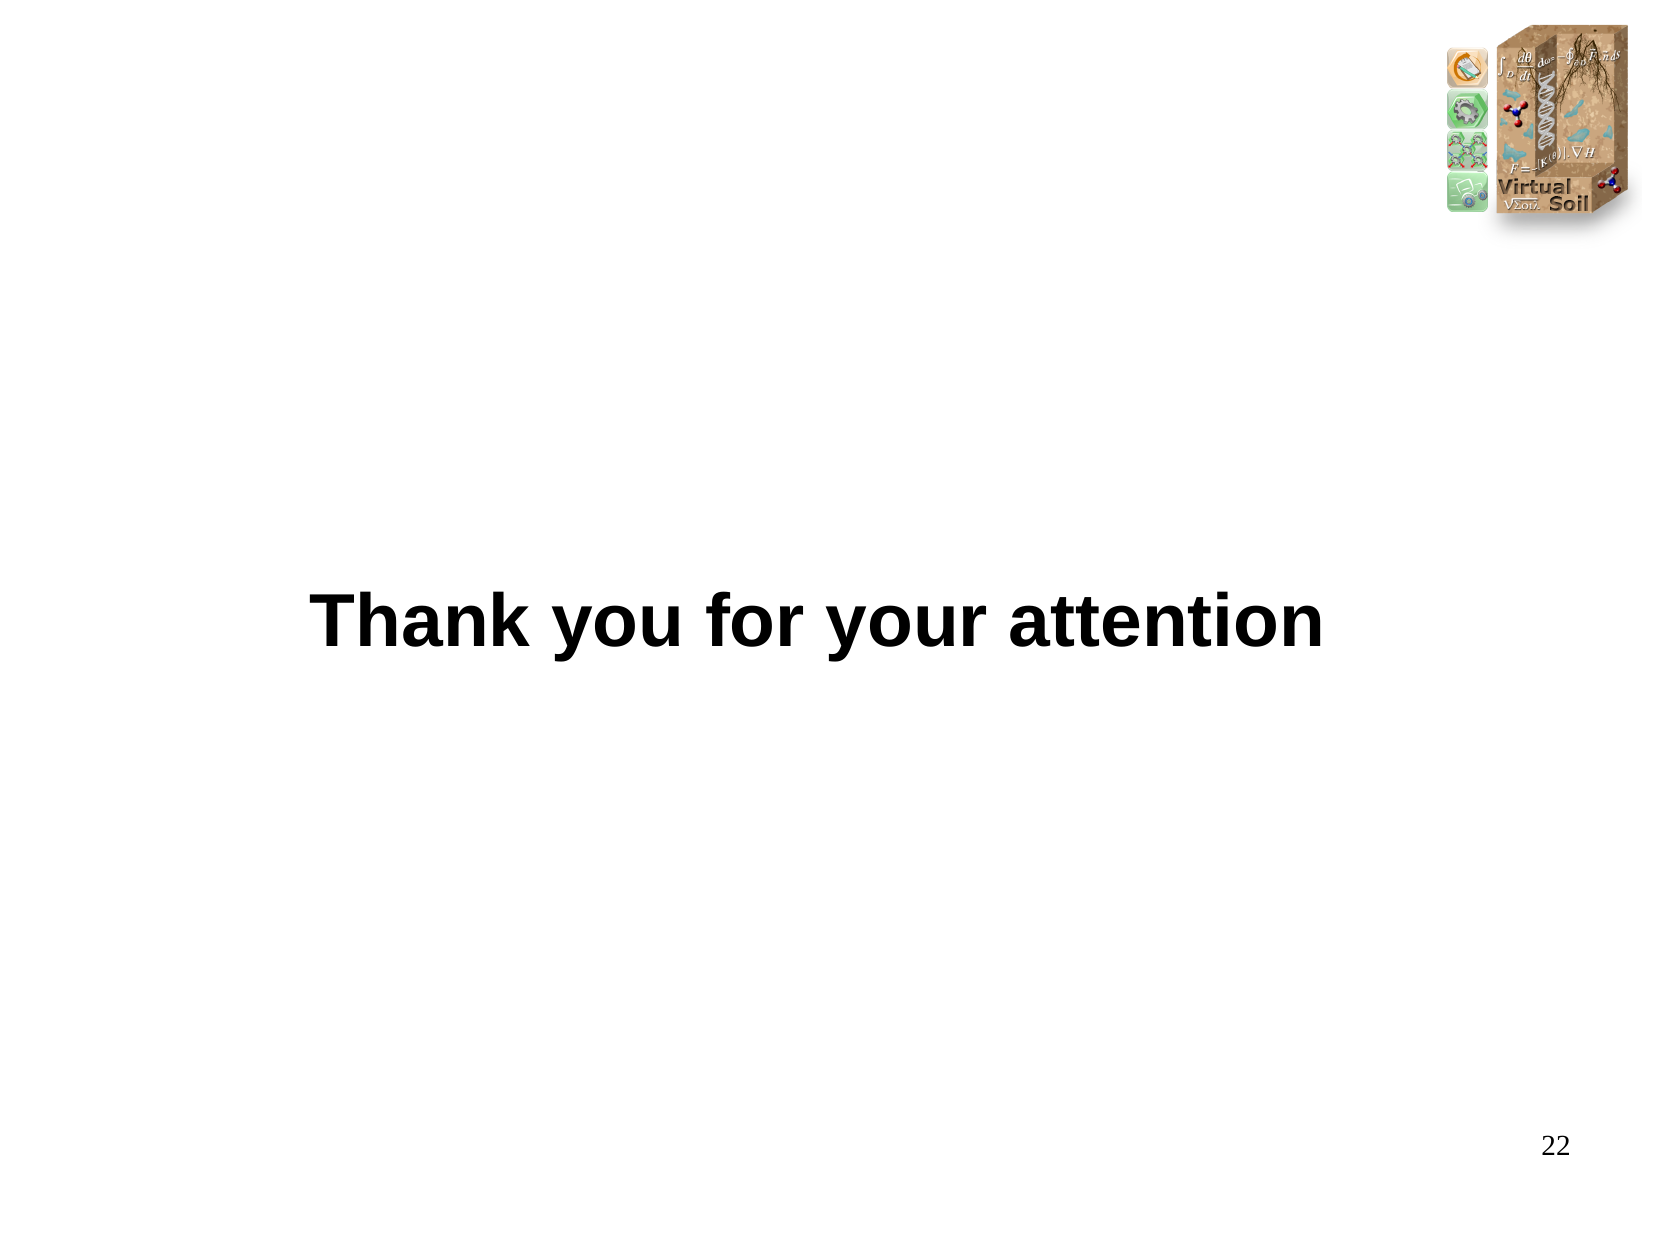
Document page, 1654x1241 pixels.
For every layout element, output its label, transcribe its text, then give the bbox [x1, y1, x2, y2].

picture [1410, 0, 1642, 260]
text_box Thank you for your attention [295, 570, 1359, 670]
